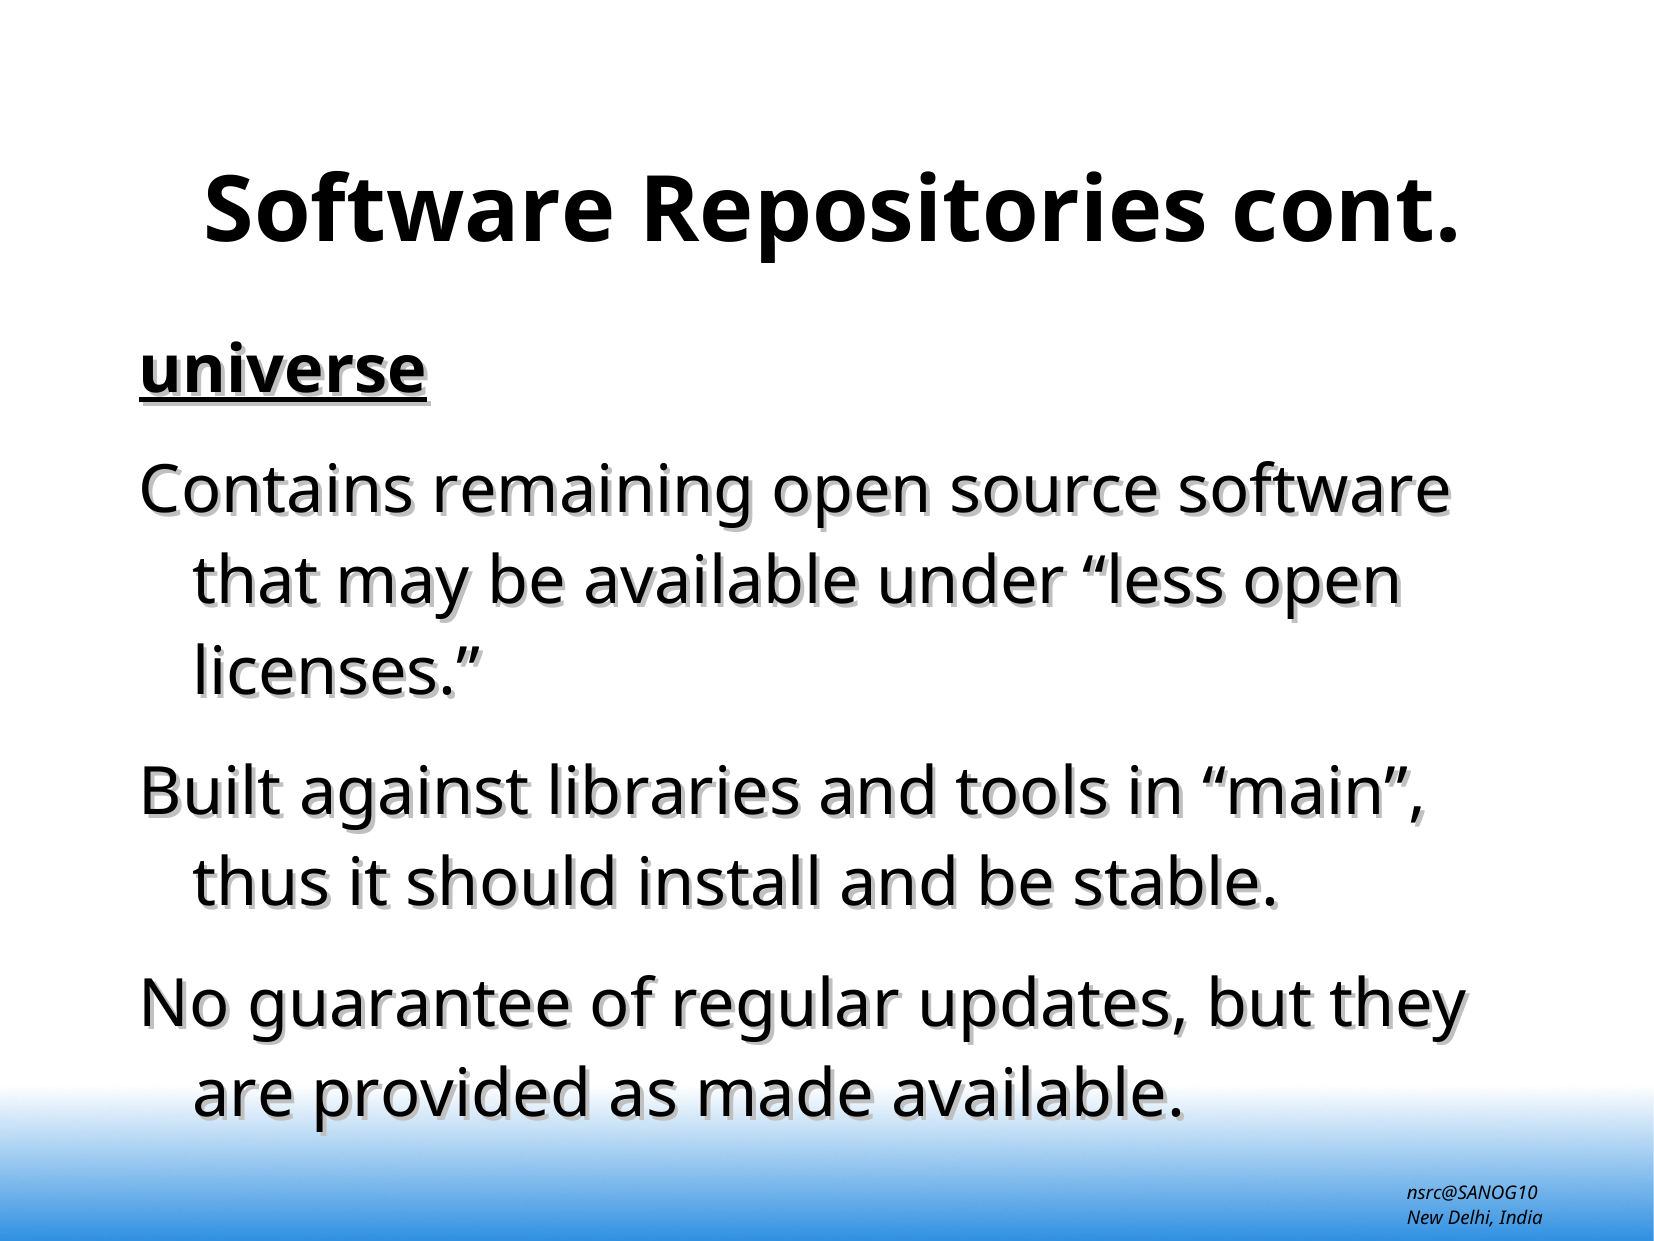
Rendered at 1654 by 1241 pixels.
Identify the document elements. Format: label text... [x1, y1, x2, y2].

picture [0, 1083, 1654, 1241]
list universe Contains remaining open source software that may be available under “less open licenses.” Built against libraries and tools in “main”, thus it should install and be stable. No guarantee of regular updates, but they are provided as made available. [121, 321, 1534, 1140]
title Software Repositories cont. [109, 102, 1558, 310]
